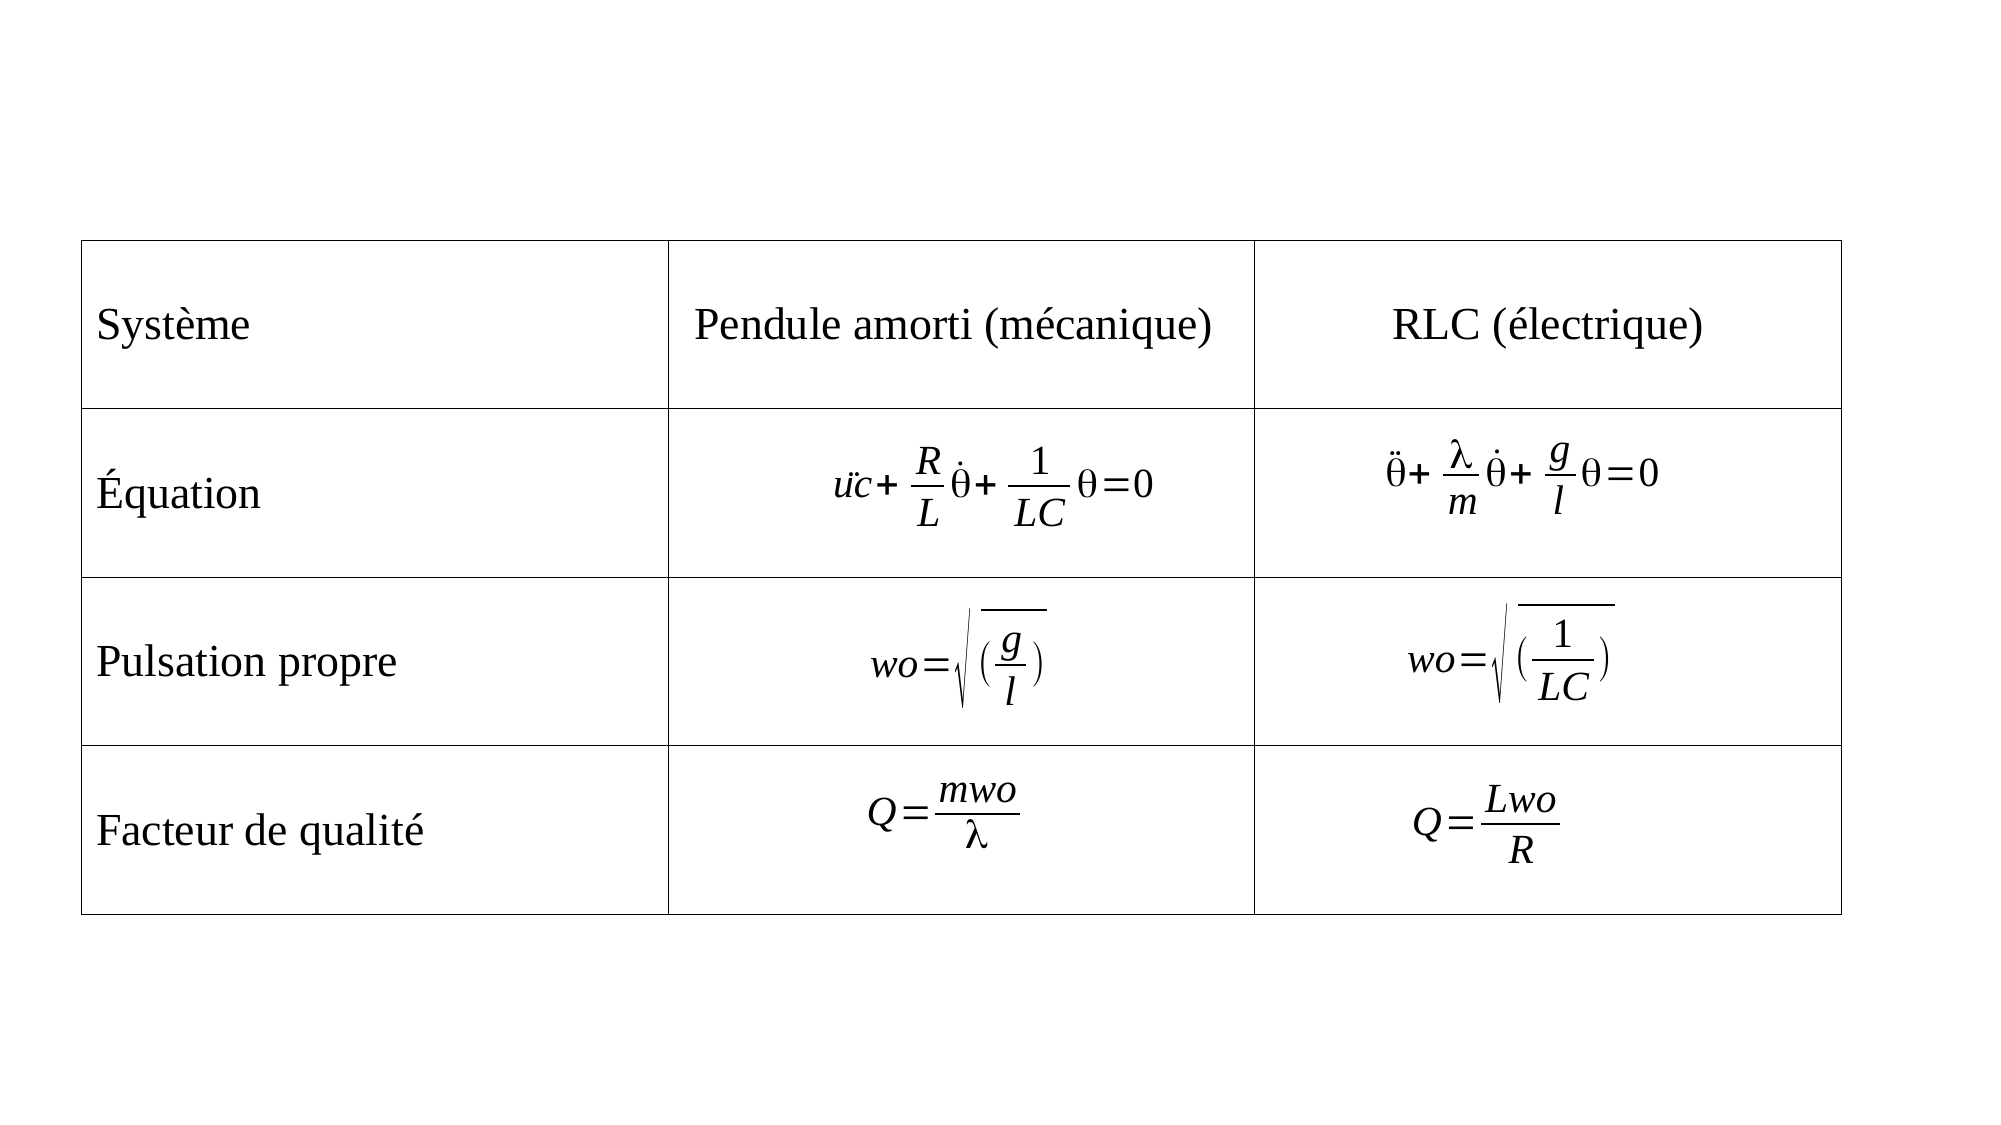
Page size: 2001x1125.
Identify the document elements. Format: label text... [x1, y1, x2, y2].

table_cell [1255, 409, 1841, 577]
chart [826, 437, 1161, 589]
table_cell [669, 578, 1254, 745]
table_cell [1255, 746, 1841, 914]
table_cell [1255, 578, 1841, 745]
table_header Système [82, 241, 668, 408]
table_cell Pulsation propre [82, 578, 668, 745]
table_header Pendule amorti (mécanique) [669, 241, 1254, 408]
chart [1399, 602, 1619, 710]
table_cell [669, 409, 1254, 577]
table_cell Équation [82, 409, 668, 577]
chart [862, 607, 1051, 715]
chart [860, 764, 1028, 851]
chart [1405, 774, 1568, 875]
table_cell Facteur de qualité [82, 746, 668, 914]
table_cell [669, 746, 1254, 914]
chart [1379, 425, 1666, 525]
table_header RLC (électrique) [1255, 241, 1841, 408]
